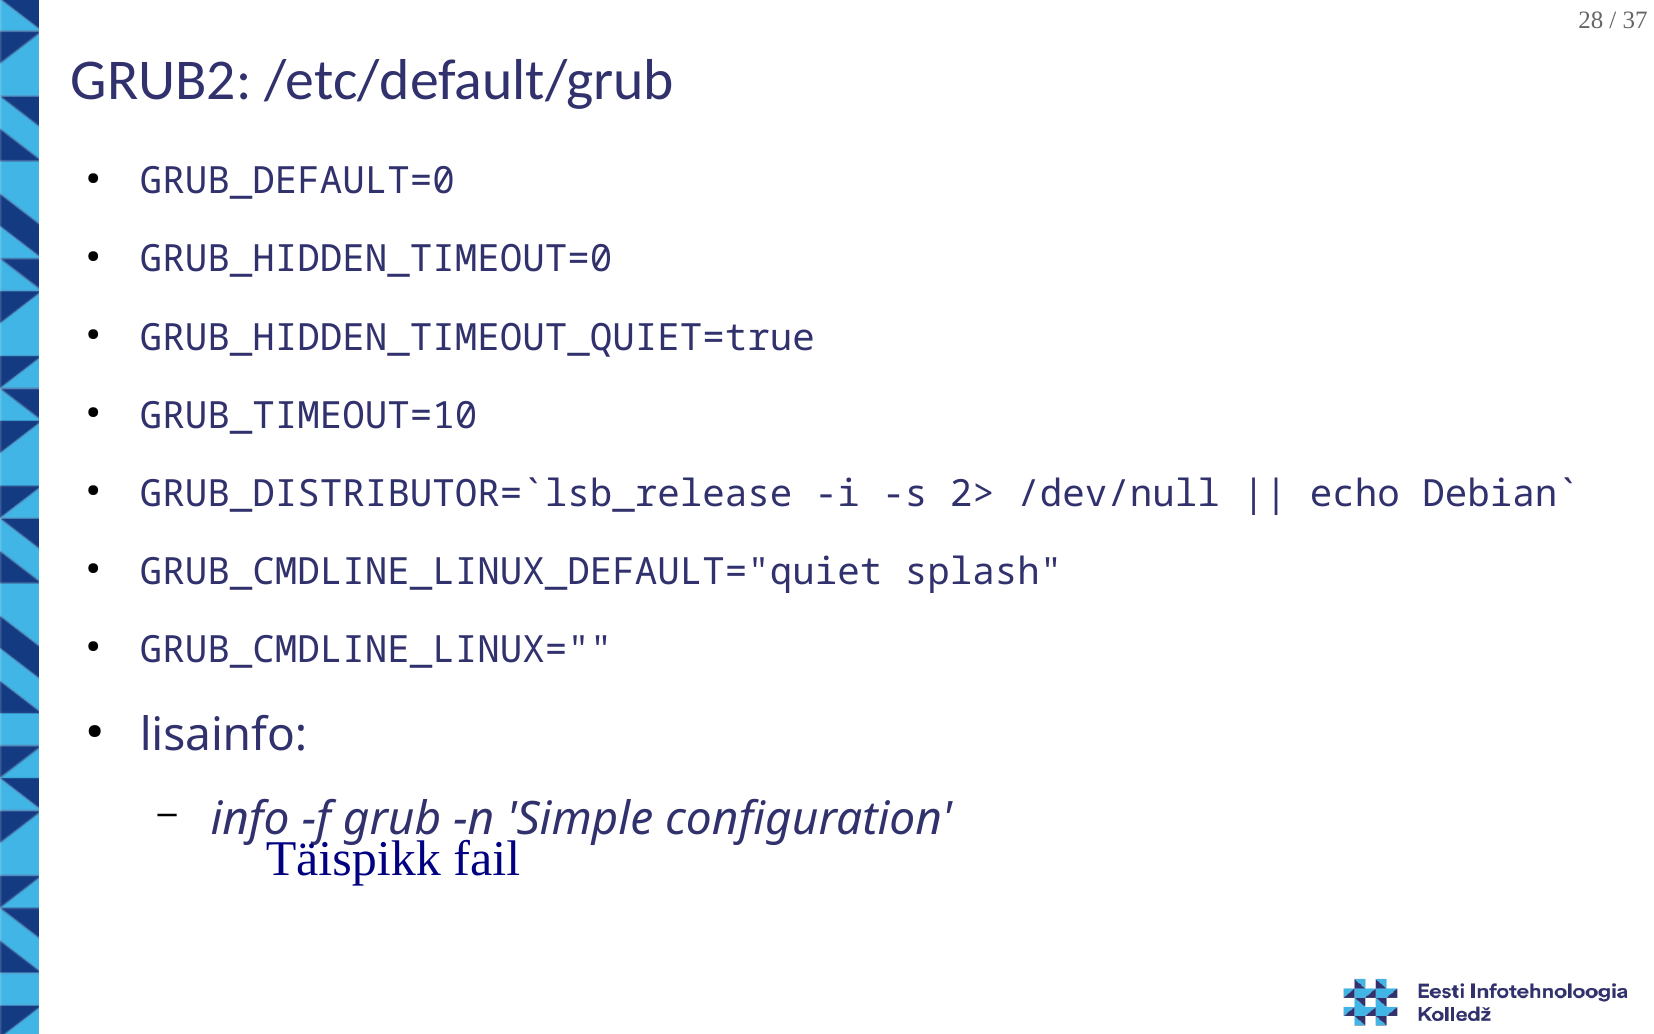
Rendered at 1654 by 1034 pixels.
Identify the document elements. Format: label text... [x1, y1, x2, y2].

title GRUB2: /etc/default/grub [70, 41, 1630, 130]
text_box Täispikk fail [265, 830, 532, 886]
list GRUB_DEFAULT=0 GRUB_HIDDEN_TIMEOUT=0 GRUB_HIDDEN_TIMEOUT_QUIET=true GRUB_TIMEOUT=10 GRUB_DISTRIBUTOR=`lsb_release -i -s 2> /dev/null || echo Debian` GRUB_CMDLINE_LINUX_DEFAULT="quiet splash" GRUB_CMDLINE_LINUX="" lisainfo: info -f grub -n 'Simple configuration' [68, 153, 1630, 886]
